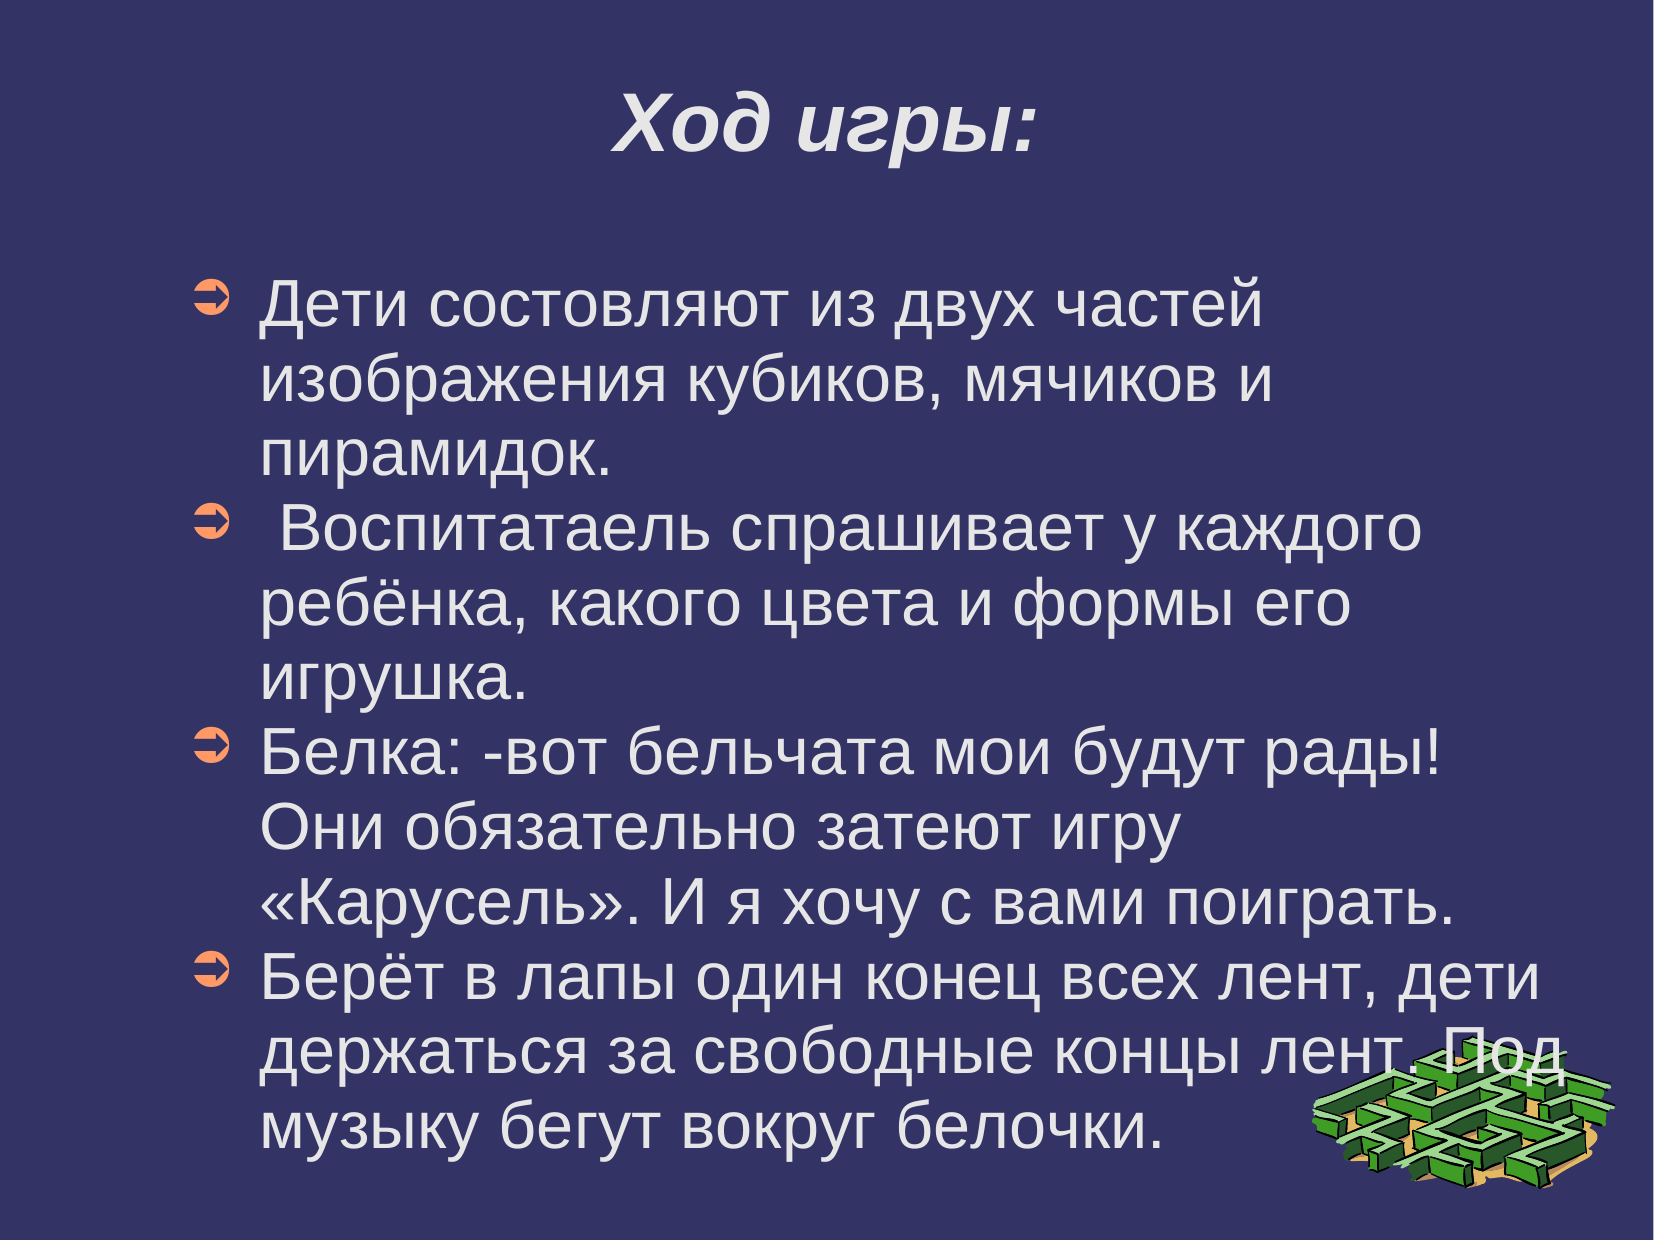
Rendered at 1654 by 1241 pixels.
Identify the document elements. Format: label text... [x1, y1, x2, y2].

list Дети состовляют из двух частей изображения кубиков, мячиков и пирамидок. Воспитатаель спрашивает у каждого ребёнка, какого цвета и формы его игрушка. Белка: -вот бельчата мои будут рады! Они обязательно затеют игру «Карусель». И я хочу с вами поиграть. Берёт в лапы один конец всех лент, дети держаться за свободные концы лент. Под музыку бегут вокруг белочки. [177, 265, 1570, 1132]
title Ход игры: [121, 26, 1534, 219]
